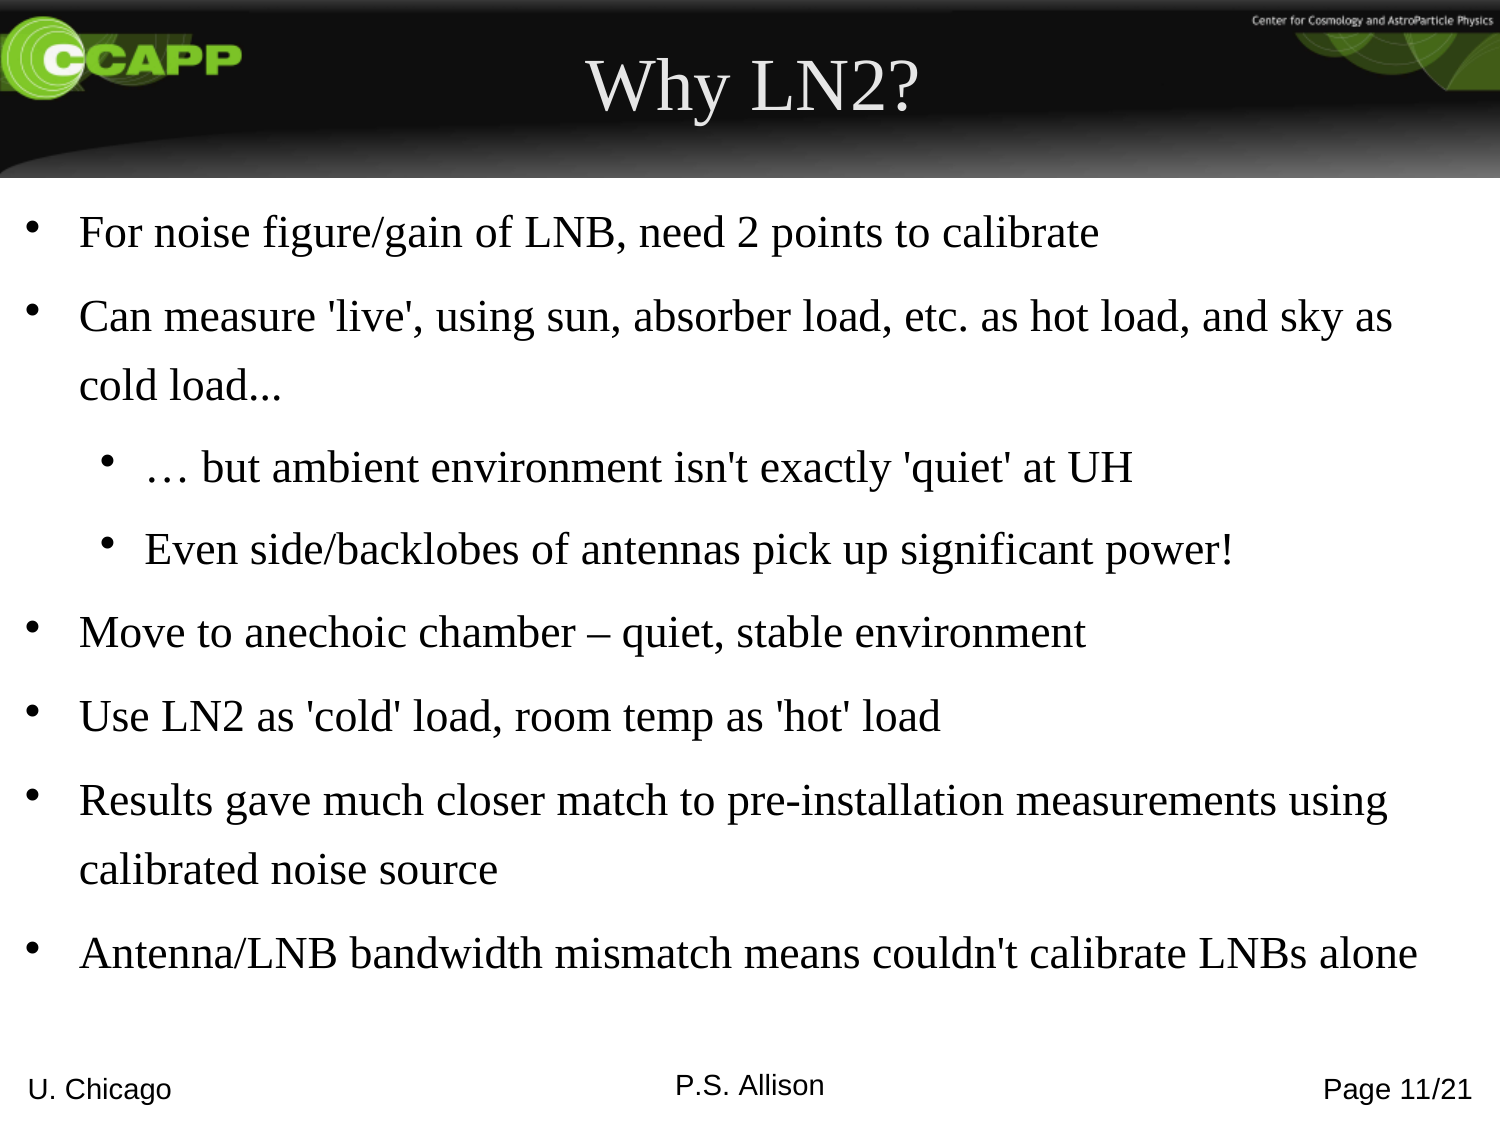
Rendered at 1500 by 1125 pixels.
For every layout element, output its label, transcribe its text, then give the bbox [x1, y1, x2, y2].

list For noise figure/gain of LNB, need 2 points to calibrate Can measure 'live', using sun, absorber load, etc. as hot load, and sky as cold load... … but ambient environment isn't exactly 'quiet' at UH Even side/backlobes of antennas pick up significant power! Move to anechoic chamber – quiet, stable environment Use LN2 as 'cold' load, room temp as 'hot' load Results gave much closer match to pre-installation measurements using calibrated noise source Antenna/LNB bandwidth mismatch means couldn't calibrate LNBs alone [24, 187, 1461, 1049]
title Why LN2? [266, 0, 1240, 139]
picture [0, 0, 1500, 178]
